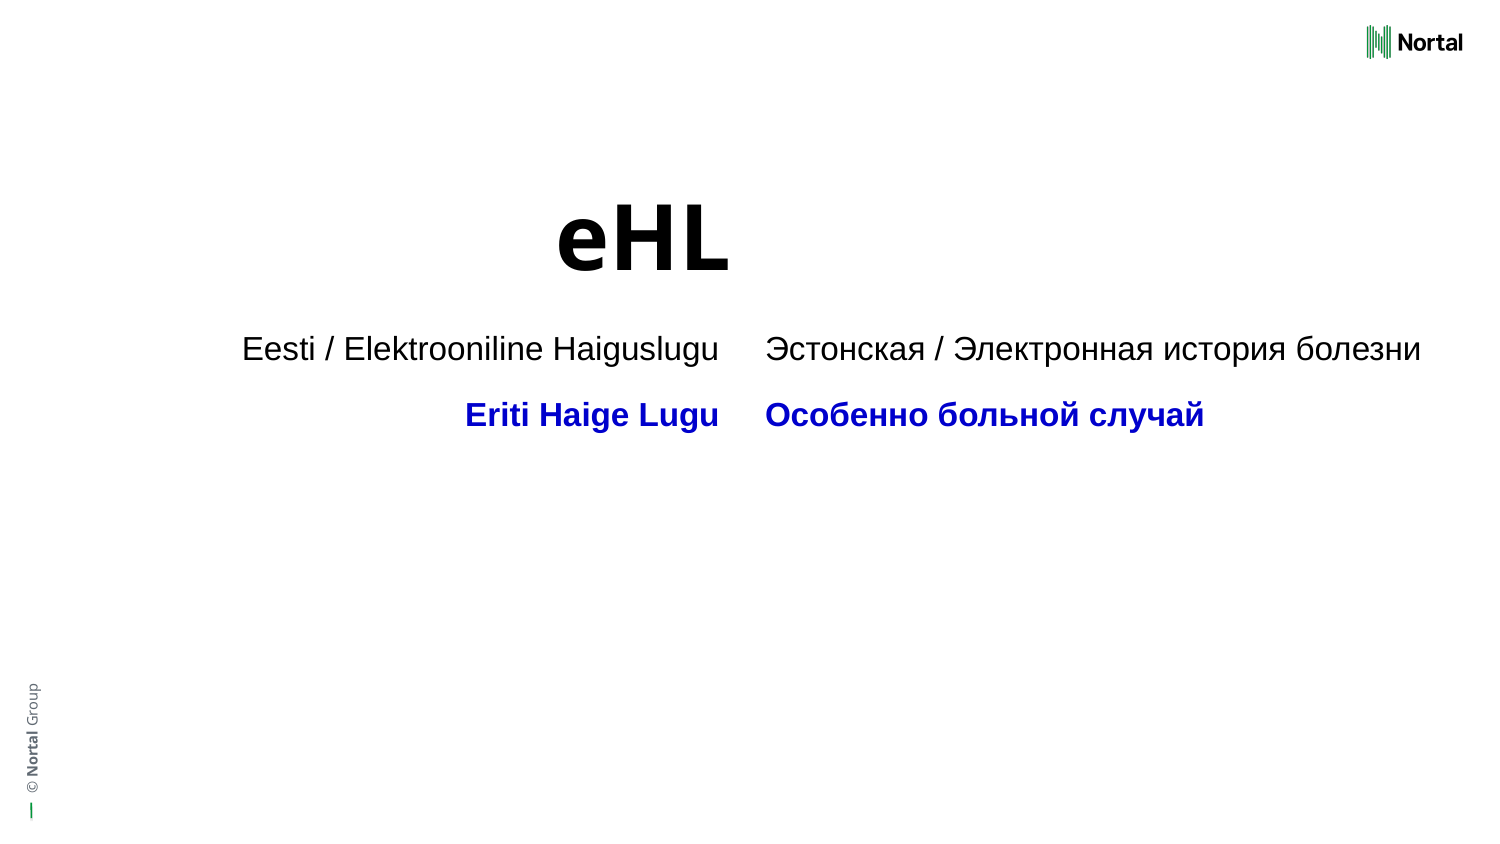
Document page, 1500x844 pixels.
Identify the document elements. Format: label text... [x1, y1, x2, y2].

text_box Эстонская / Электронная история болезни Особенно больной случай [765, 330, 1471, 538]
title eHL [555, 165, 783, 306]
subtitle Eesti / Elektrooniline Haiguslugu Eriti Haige Lugu [180, 330, 721, 616]
